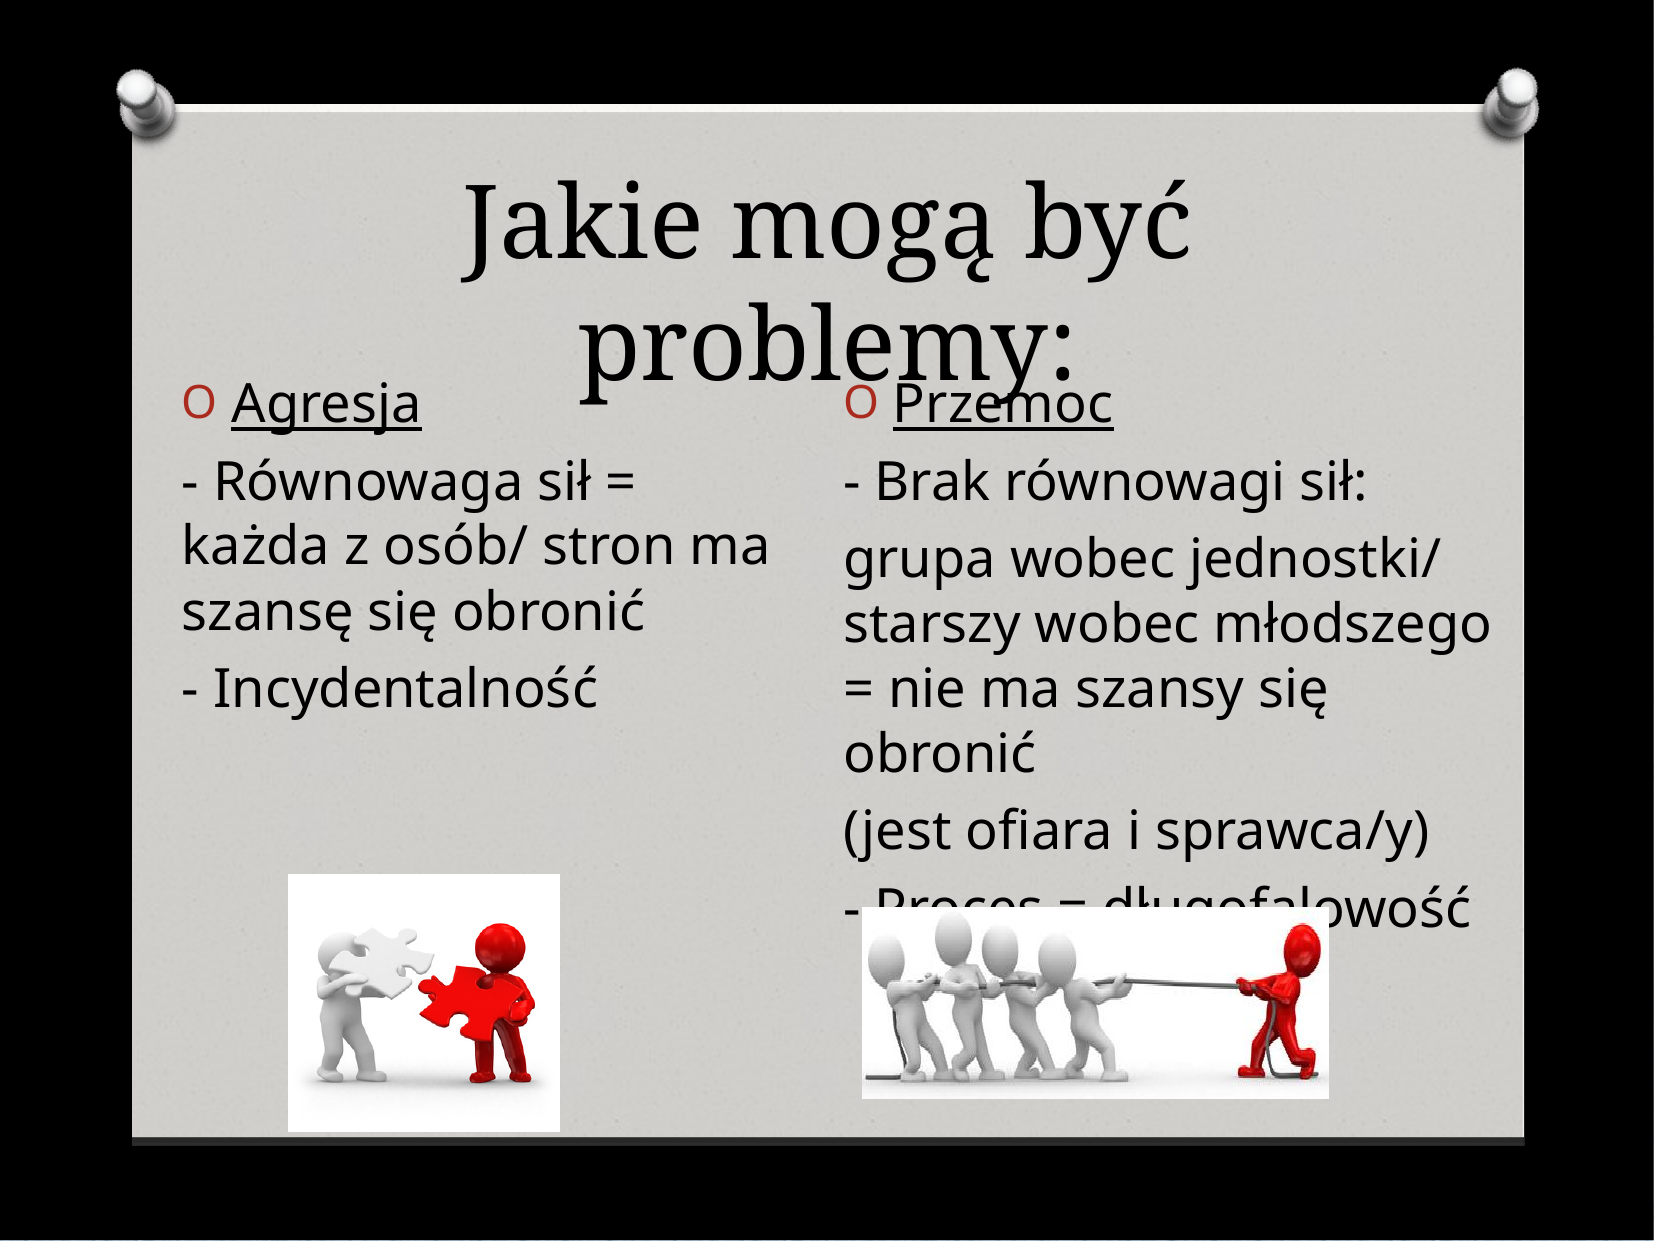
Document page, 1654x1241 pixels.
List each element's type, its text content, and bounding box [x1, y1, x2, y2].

picture [288, 874, 560, 1132]
list Agresja - Równowaga sił = każda z osób/ stron ma szansę się obronić - Incydentalność [165, 360, 814, 1105]
picture [82, 32, 218, 169]
title Jakie mogą być problemy: [198, 147, 1458, 325]
list Przemoc - Brak równowagi sił: grupa wobec jednostki/ starszy wobec młodszego = nie ma szansy się obronić (jest ofiara i sprawca/y) - Proces = długofalowość [826, 360, 1524, 1093]
picture [862, 907, 1329, 1100]
picture [1452, 38, 1586, 172]
